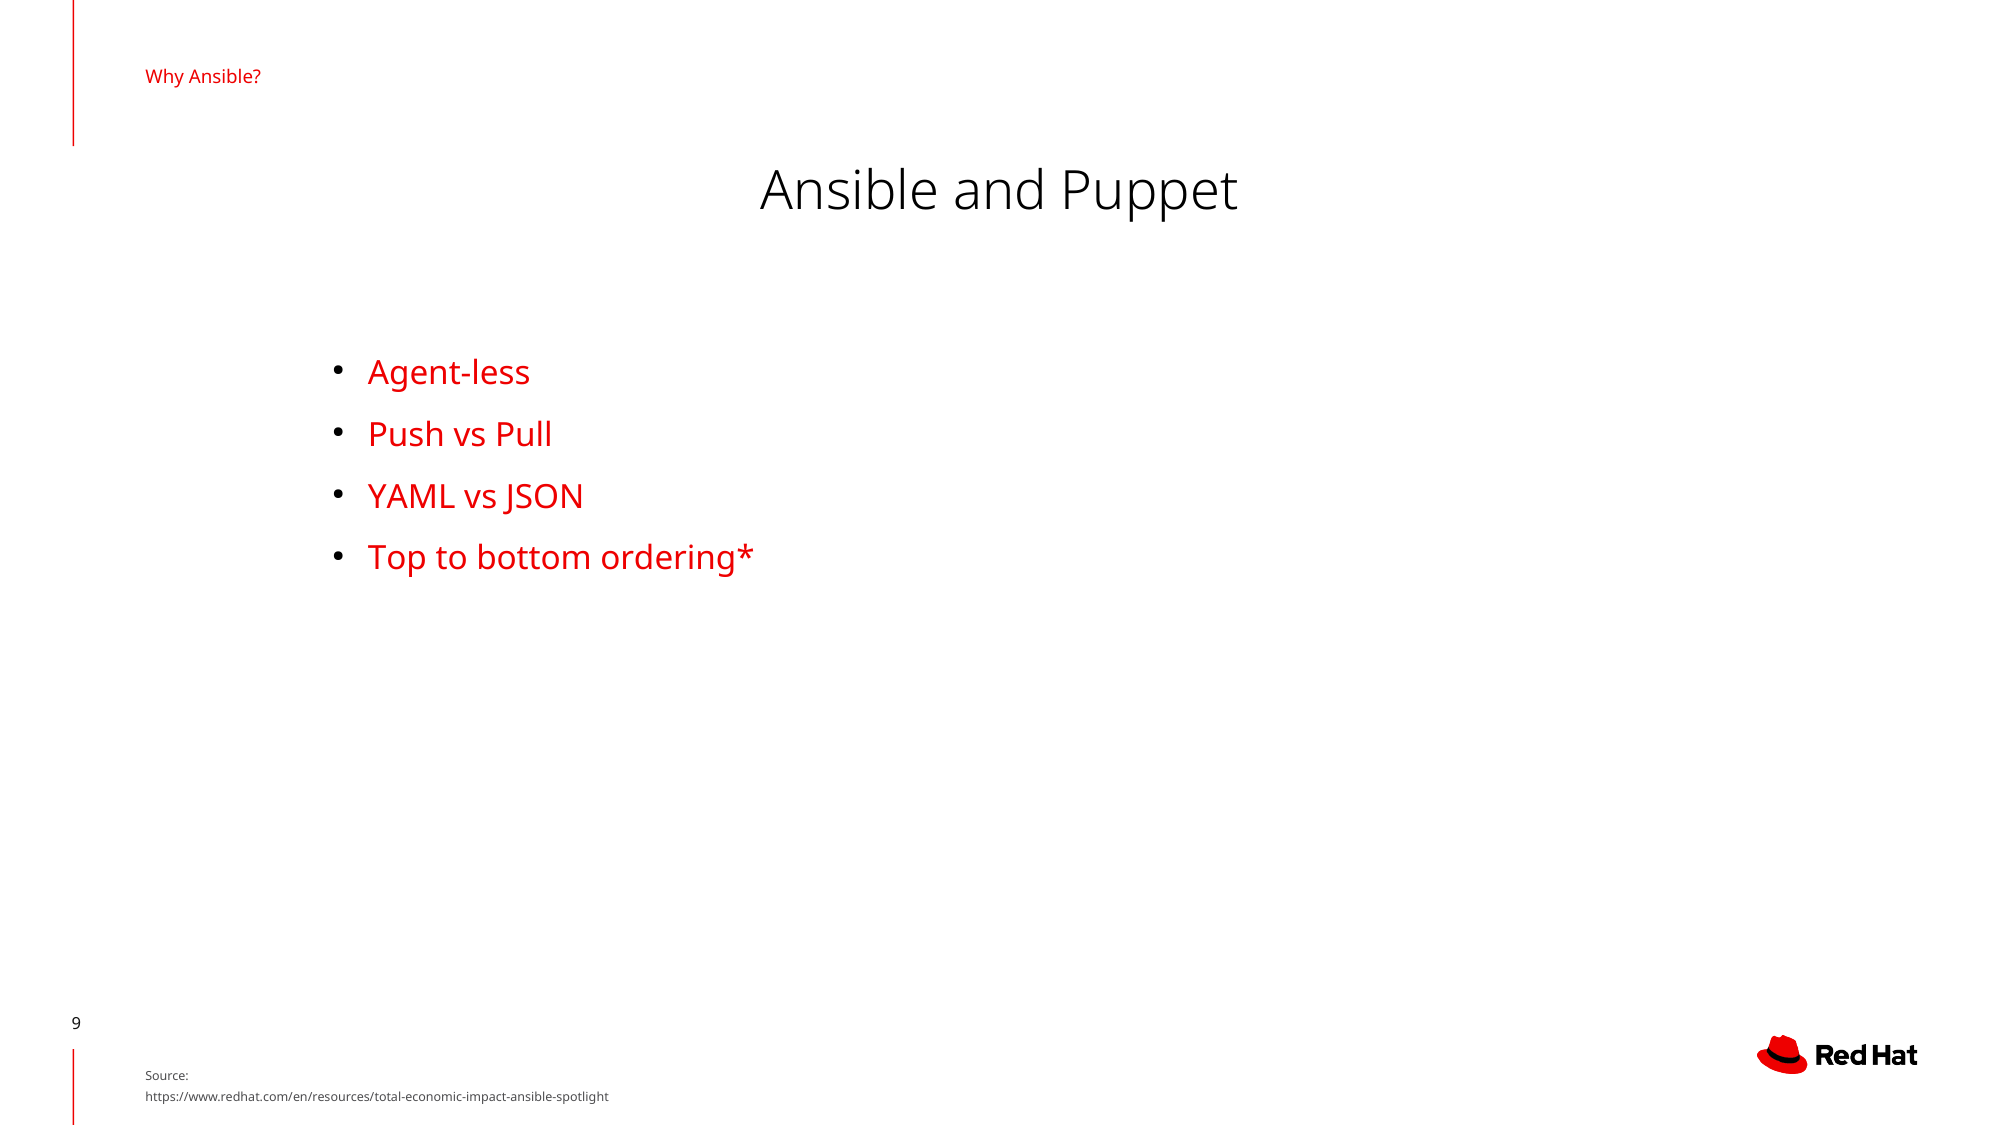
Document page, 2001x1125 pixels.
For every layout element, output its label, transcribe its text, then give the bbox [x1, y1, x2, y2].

title Ansible and Puppet [287, 155, 1713, 315]
text_box Source: https://www.redhat.com/en/resources/total-economic-impact-ansible-spotlight [145, 1012, 1652, 1104]
picture [1757, 1035, 1918, 1074]
text_box Agent-less Push vs Pull YAML vs JSON Top to bottom ordering* [332, 329, 1653, 568]
subtitle Why Ansible? [73, 9, 918, 143]
